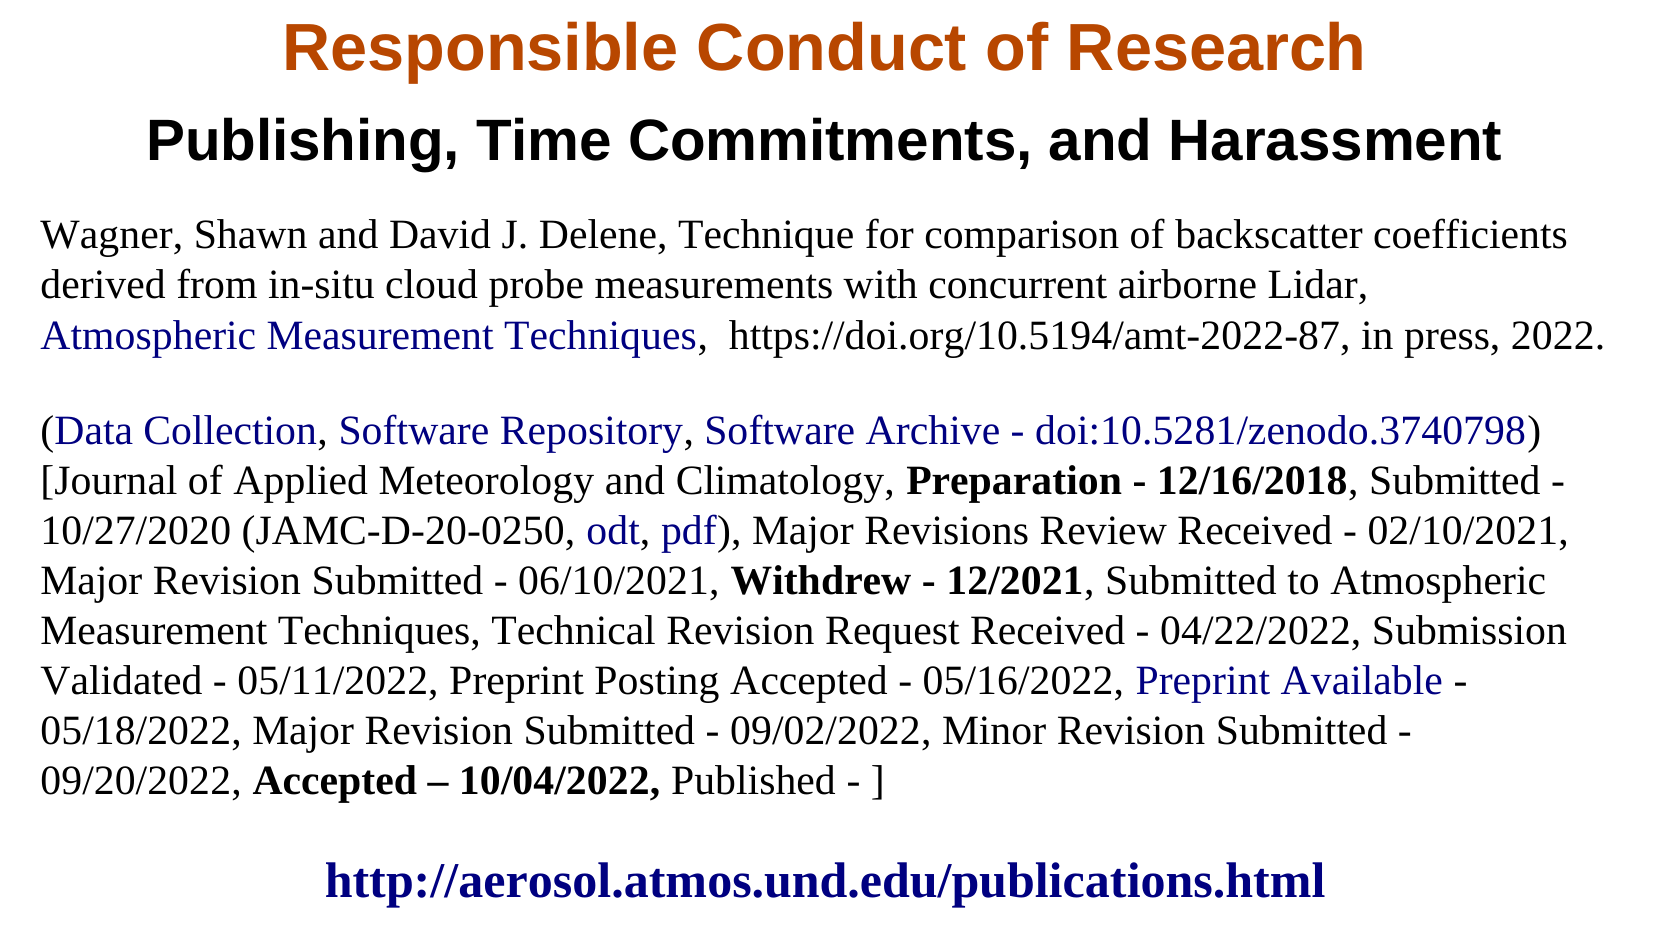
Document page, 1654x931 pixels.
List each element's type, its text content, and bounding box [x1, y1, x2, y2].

text_box http://aerosol.atmos.und.edu/publications.html [0, 840, 1652, 915]
text_box Responsible Conduct of Research Publishing, Time Commitments, and Harassment [0, 0, 1651, 180]
text_box Wagner, Shawn and David J. Delene, Technique for comparison of backscatter coefficients derived from in-situ cloud probe measurements with concurrent airborne Lidar, Atmospheric Measurement Techniques, https://doi.org/10.5194/amt-2022-87, in press, 2022. (Data Collection, Software Repository, Software Archive - doi:10.5281/zenodo.3740798) [Journal of Applied Meteorology and Climatology, Preparation - 12/16/2018, Submitted - 10/27/2020 (JAMC-D-20-0250, odt, pdf), Major Revisions Review Received - 02/10/2021, Major Revision Submitted - 06/10/2021, Withdrew - 12/2021, Submitted to Atmospheric Measurement Techniques, Technical Revision Request Received - 04/22/2022, Submission Validated - 05/11/2022, Preprint Posting Accepted - 05/16/2022, Preprint Available - 05/18/2022, Major Revision Submitted - 09/02/2022, Minor Revision Submitted - 09/20/2022, Accepted – 10/04/2022, Published - ] [25, 199, 1639, 837]
